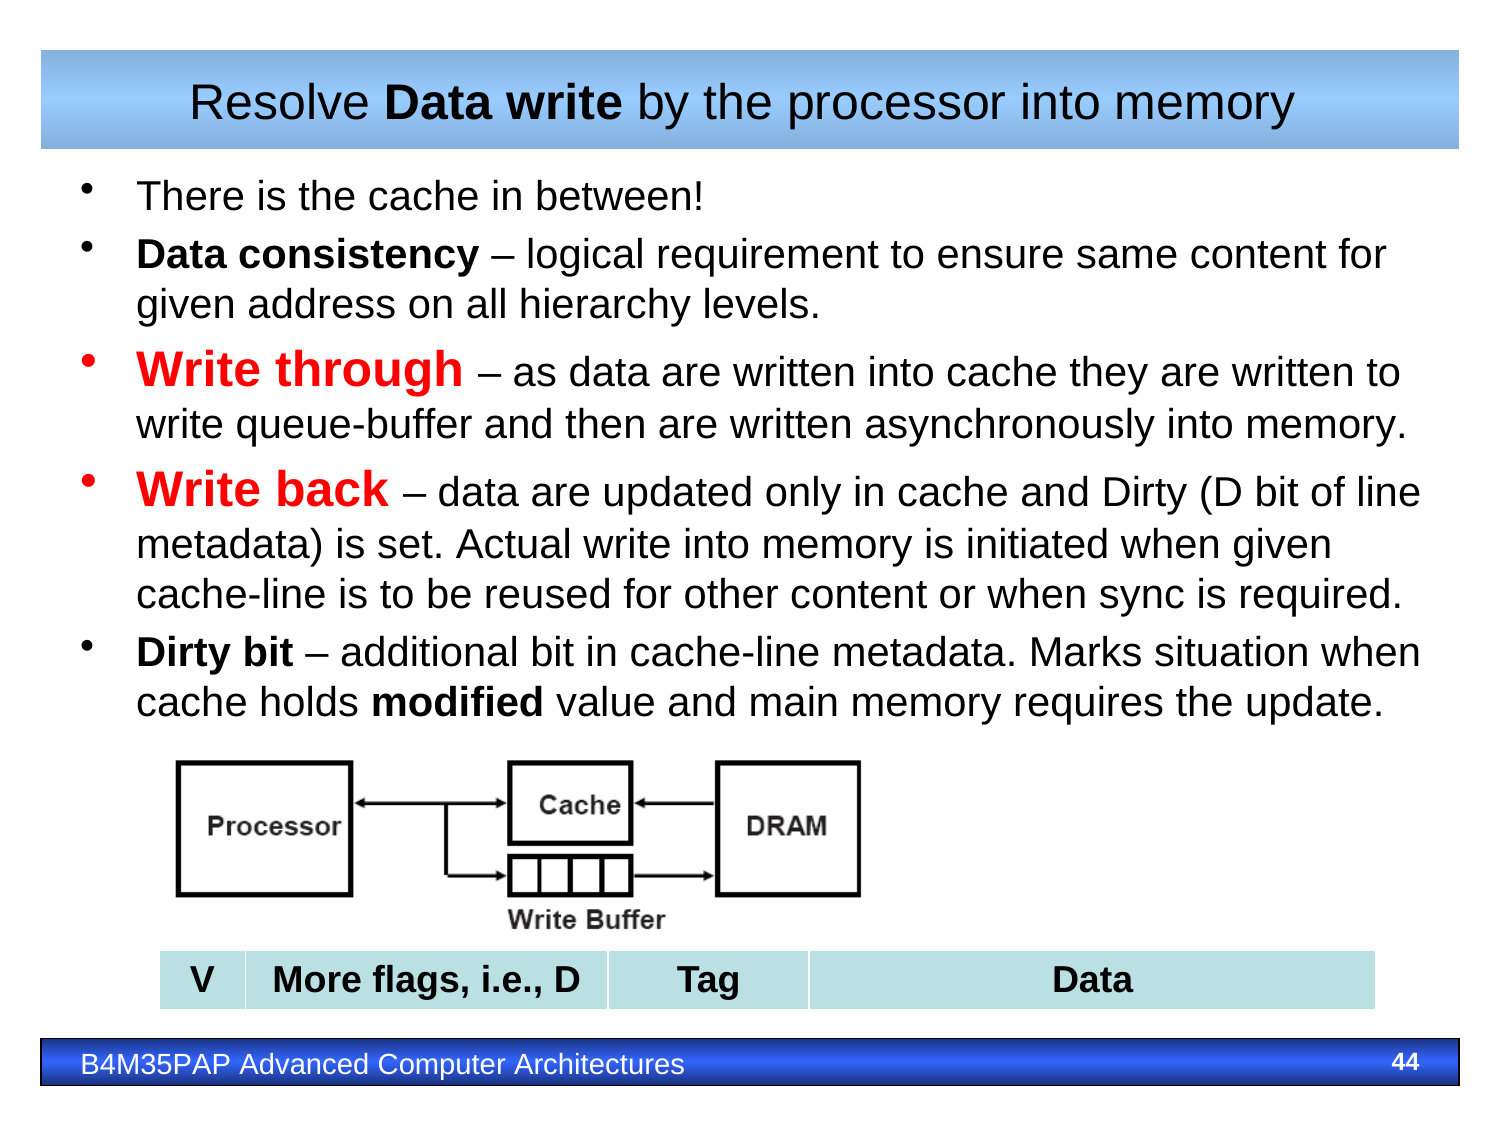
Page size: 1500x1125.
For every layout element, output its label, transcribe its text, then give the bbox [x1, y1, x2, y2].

title Resolve Data write by the processor into memory [41, 50, 1459, 149]
table_header Data [810, 951, 1375, 1009]
table_header More flags, i.e., D [246, 951, 607, 1009]
table_header V [160, 951, 245, 1009]
list There is the cache in between! Data consistency – logical requirement to ensure same content for given address on all hierarchy levels. Write through – as data are written into cache they are written to write queue-buffer and then are written asynchronously into memory. Write back – data are updated only in cache and Dirty (D bit of line metadata) is set. Actual write into memory is initiated when given cache-line is to be reused for other content or when sync is required. Dirty bit – additional bit in cache-line metadata. Marks situation when cache holds modified value and main memory requires the update. [64, 160, 1465, 735]
table_header Tag [609, 951, 808, 1009]
picture [147, 742, 894, 941]
